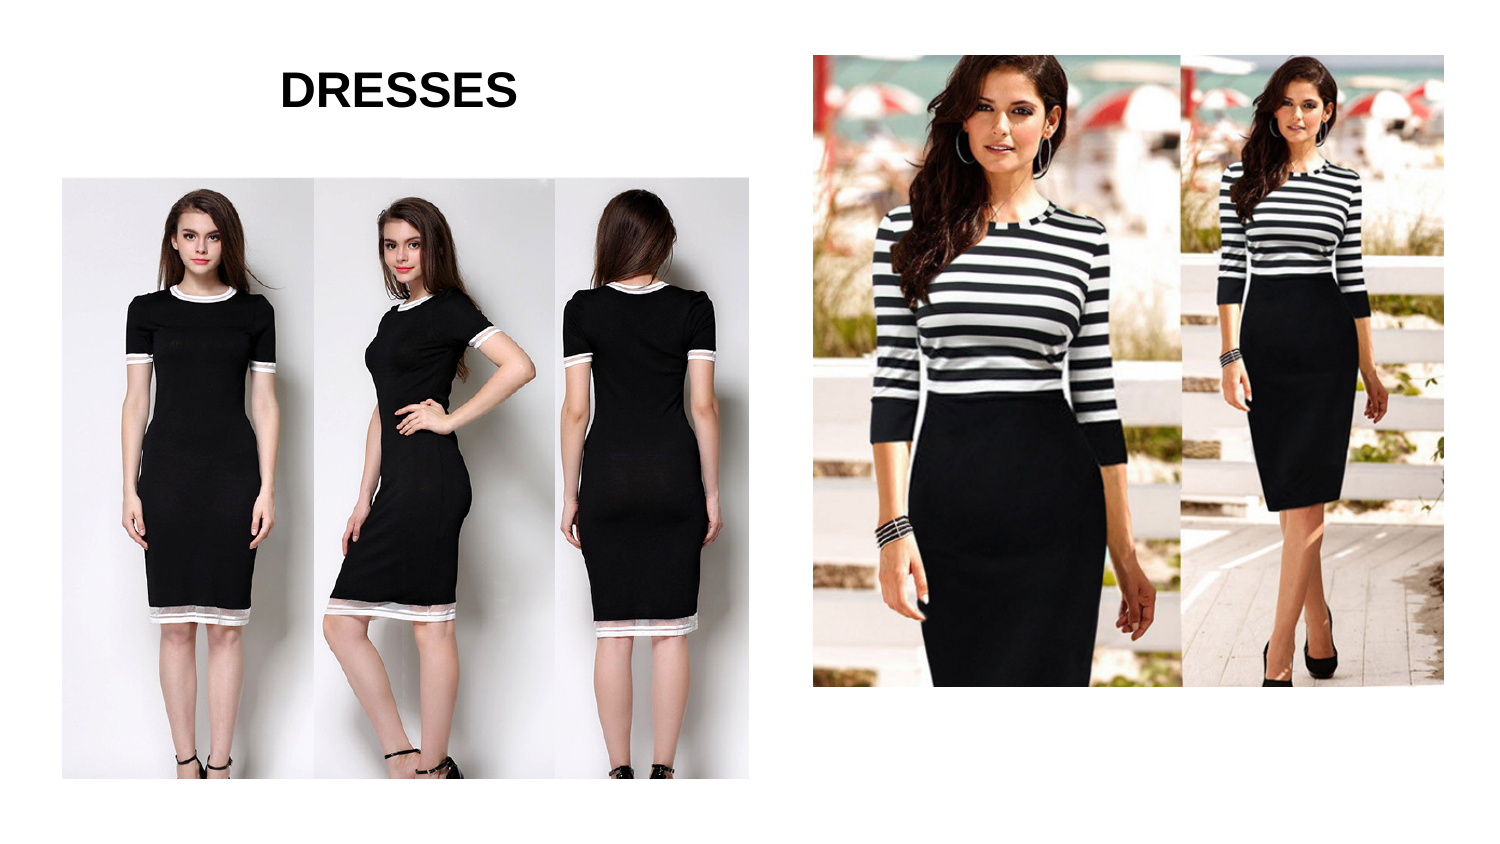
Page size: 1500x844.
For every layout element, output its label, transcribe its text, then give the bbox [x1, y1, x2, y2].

text_box DRESSES [68, 42, 730, 130]
picture [49, 165, 749, 779]
picture [813, 55, 1444, 687]
